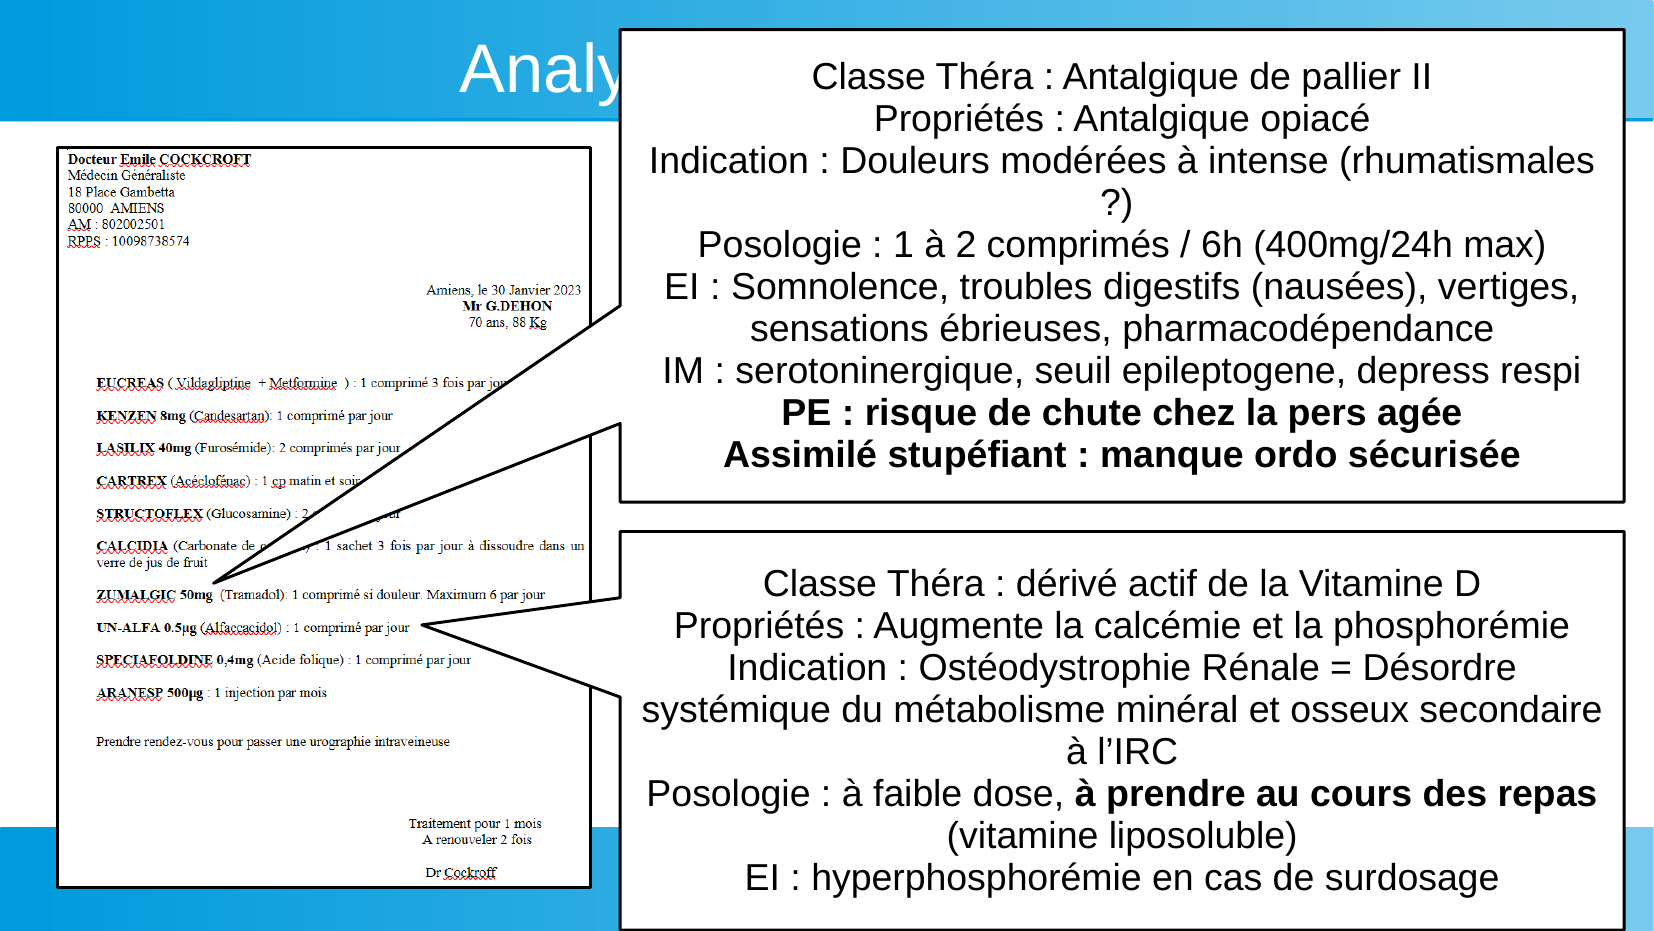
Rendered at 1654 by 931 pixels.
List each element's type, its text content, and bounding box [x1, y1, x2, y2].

picture [59, 148, 589, 886]
title Analyse des traitements [59, 29, 620, 108]
text_box Classe Théra : Antalgique de pallier II Propriétés : Antalgique opiacé Indication : Douleurs modérées à intense (rhumatismales ?) Posologie : 1 à 2 comprimés / 6h (400mg/24h max) EI : Somnolence, troubles digestifs (nausées), vertiges, sensations ébrieuses, pharmacodépendance IM : serotoninergique, seuil epileptogene, depress respi PE : risque de chute chez la pers agée Assimilé stupéfiant : manque ordo sécurisée [213, 29, 1625, 584]
text_box Classe Théra : dérivé actif de la Vitamine D Propriétés : Augmente la calcémie et la phosphorémie Indication : Ostéodystrophie Rénale = Désordre systémique du métabolisme minéral et osseux secondaire à l’IRC Posologie : à faible dose, à prendre au cours des repas (vitamine liposoluble) EI : hyperphosphorémie en cas de surdosage [421, 531, 1625, 931]
